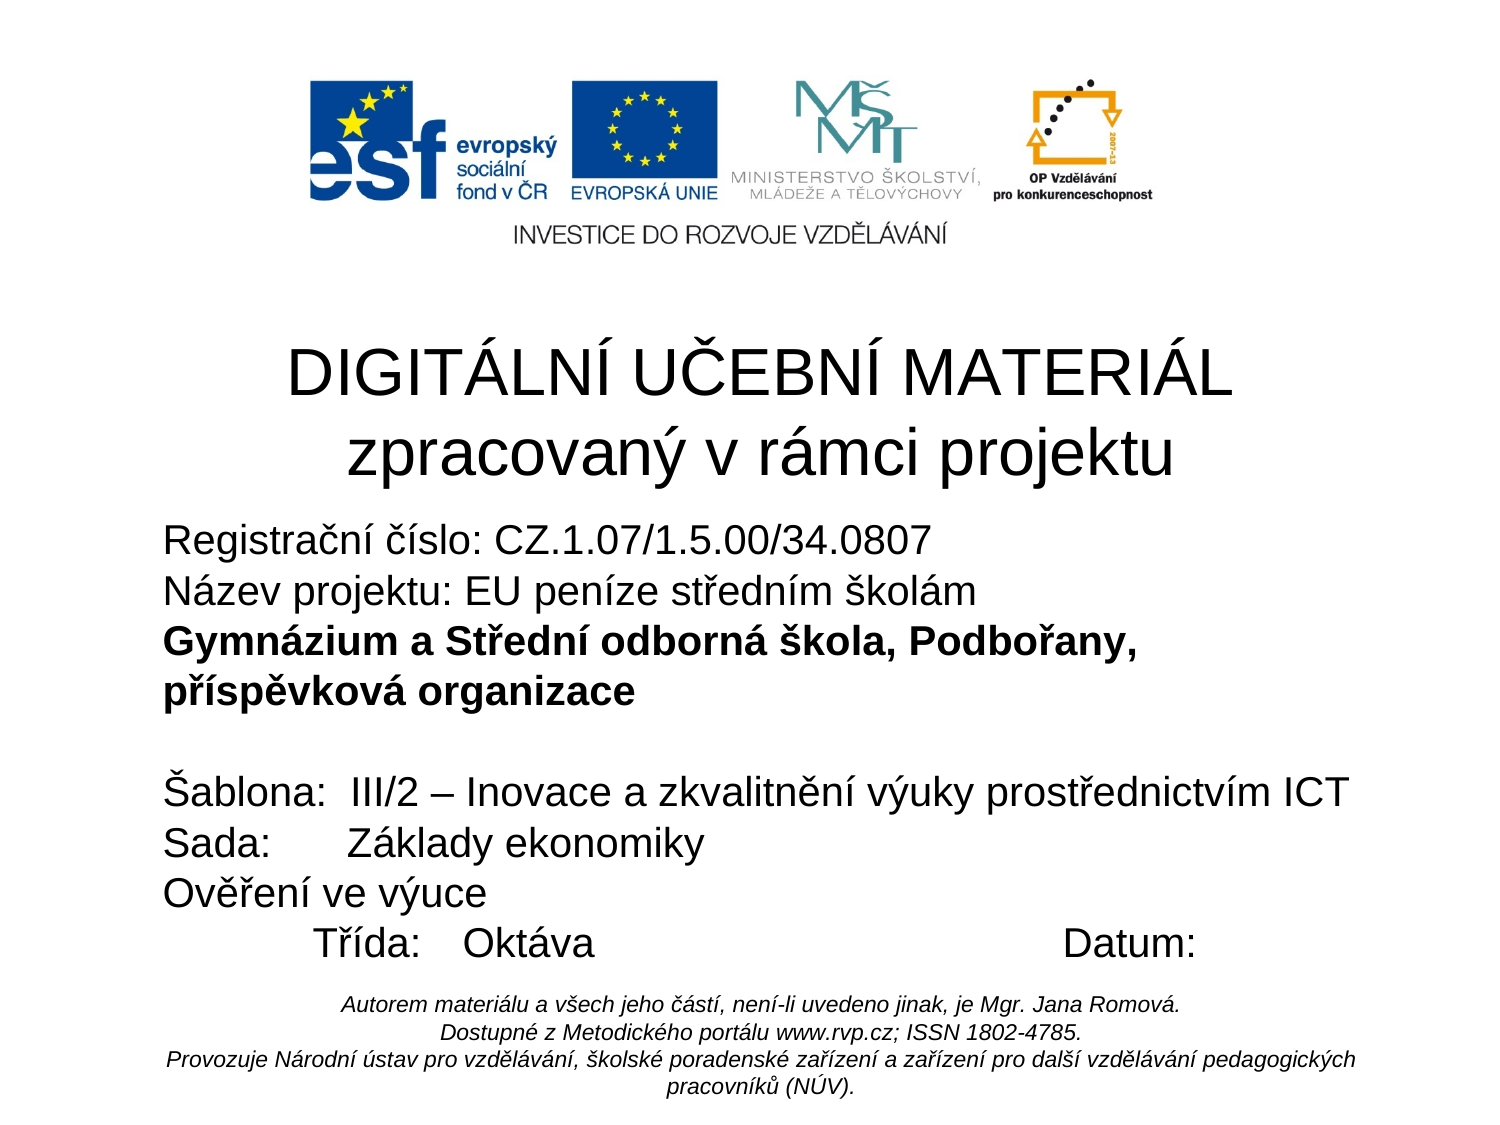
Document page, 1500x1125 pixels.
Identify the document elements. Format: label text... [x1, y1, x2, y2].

picture [265, 42, 1210, 274]
text_box Autorem materiálu a všech jeho částí, není-li uvedeno jinak, je Mgr. Jana Romová. Dostupné z Metodického portálu www.rvp.cz; ISSN 1802-4785. Provozuje Národní ústav pro vzdělávání, školské poradenské zařízení a zařízení pro další vzdělávání pedagogických pracovníků (NÚV). [123, 964, 1399, 1125]
text_box Registrační číslo: CZ.1.07/1.5.00/34.0807 Název projektu: EU peníze středním školám Gymnázium a Střední odborná škola, Podbořany, příspěvková organizace Šablona: III/2 – Inovace a zkvalitnění výuky prostřednictvím ICT Sada: Základy ekonomiky Ověření ve výuce Třída: Oktáva Datum: [147, 515, 1376, 964]
title DIGITÁLNÍ UČEBNÍ MATERIÁL zpracovaný v rámci projektu [123, 321, 1399, 497]
